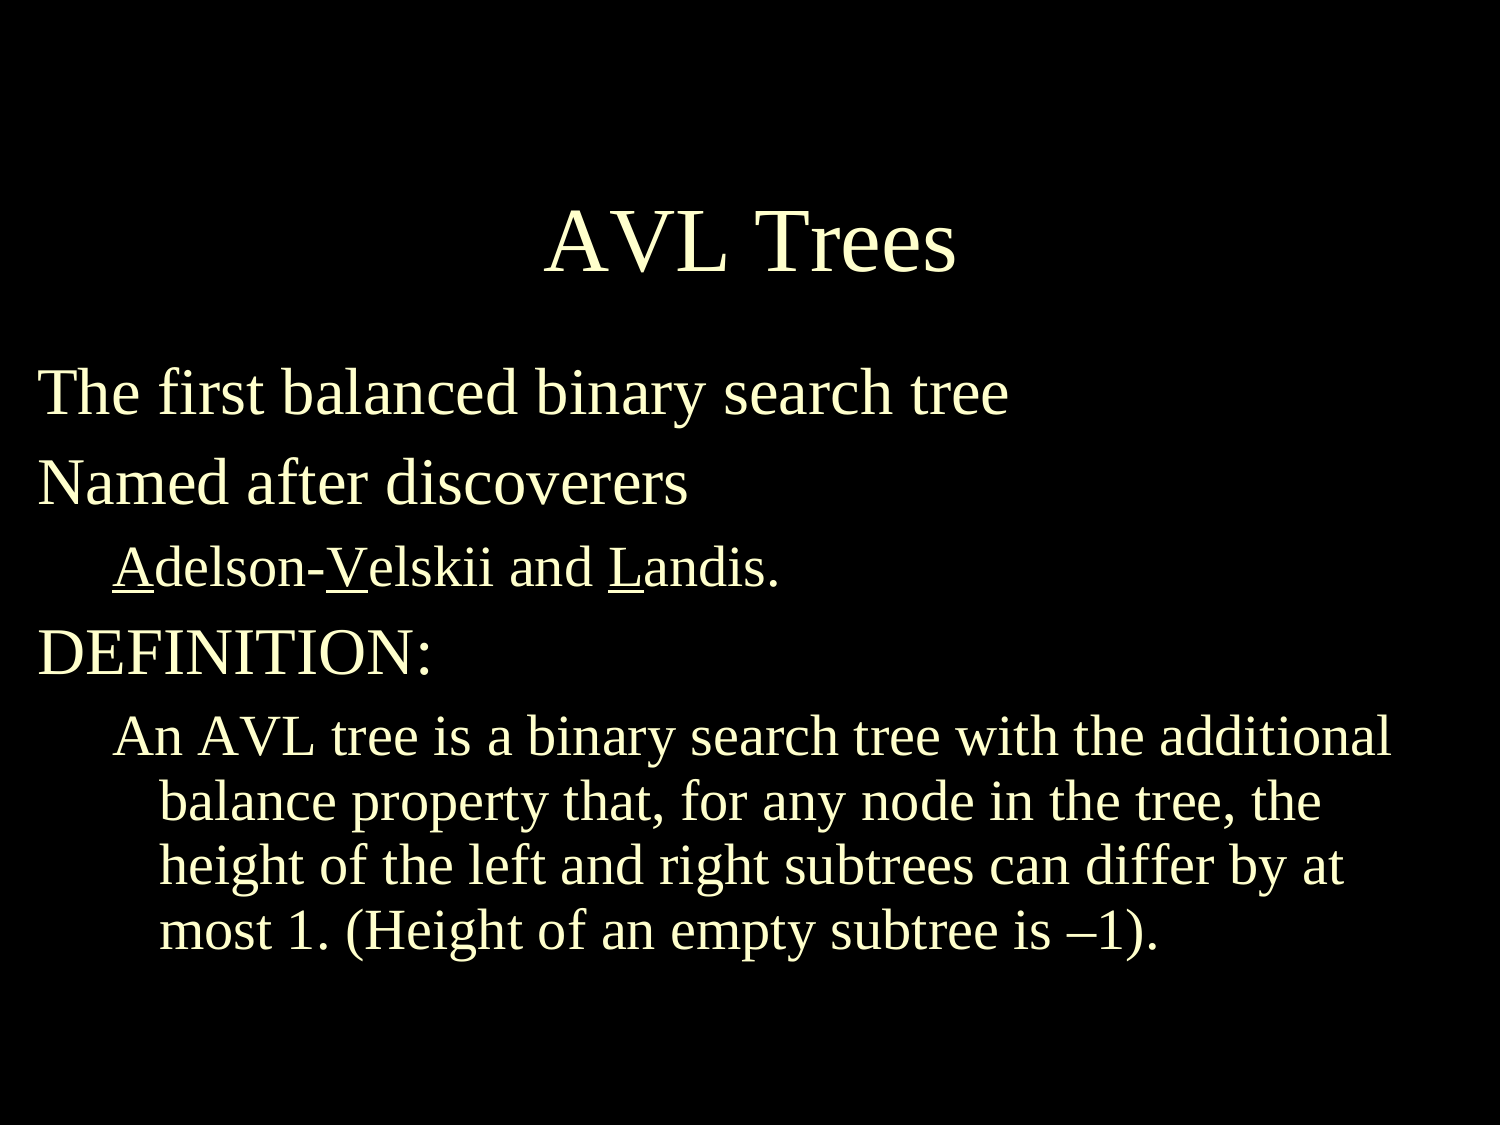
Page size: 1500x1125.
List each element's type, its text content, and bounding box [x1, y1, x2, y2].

list The first balanced binary search tree Named after discoverers Adelson-Velskii and Landis. DEFINITION: An AVL tree is a binary search tree with the additional balance property that, for any node in the tree, the height of the left and right subtrees can differ by at most 1. (Height of an empty subtree is –1). [22, 347, 1482, 1026]
title AVL Trees [22, 145, 1480, 336]
